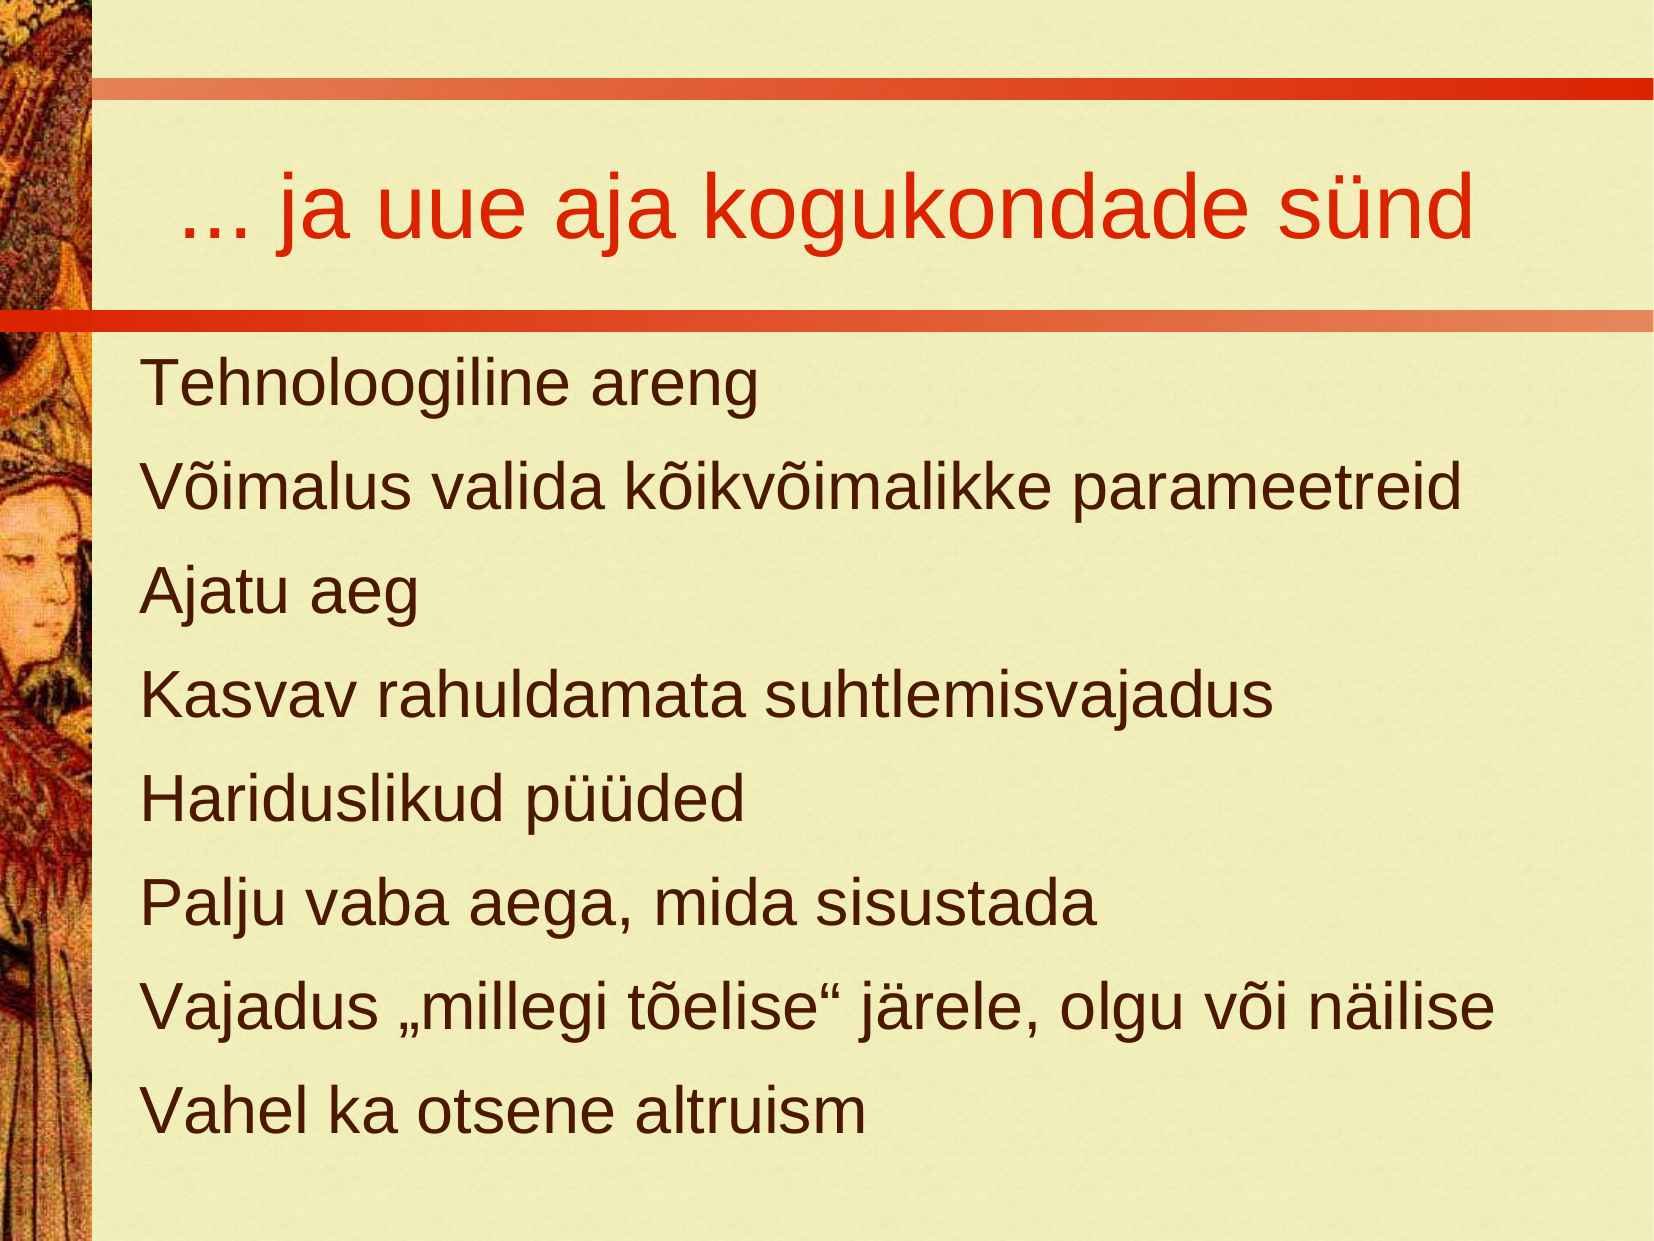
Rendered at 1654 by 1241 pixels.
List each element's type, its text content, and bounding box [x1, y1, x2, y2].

picture [0, 0, 1654, 310]
title ... ja uue aja kogukondade sünd [121, 102, 1534, 311]
picture [0, 332, 1654, 1241]
list Tehnoloogiline areng Võimalus valida kõikvõimalikke parameetreid Ajatu aeg Kasvav rahuldamata suhtlemisvajadus Hariduslikud püüded Palju vaba aega, mida sisustada Vajadus „millegi tõelise“ järele, olgu või näilise Vahel ka otsene altruism [121, 344, 1534, 1223]
